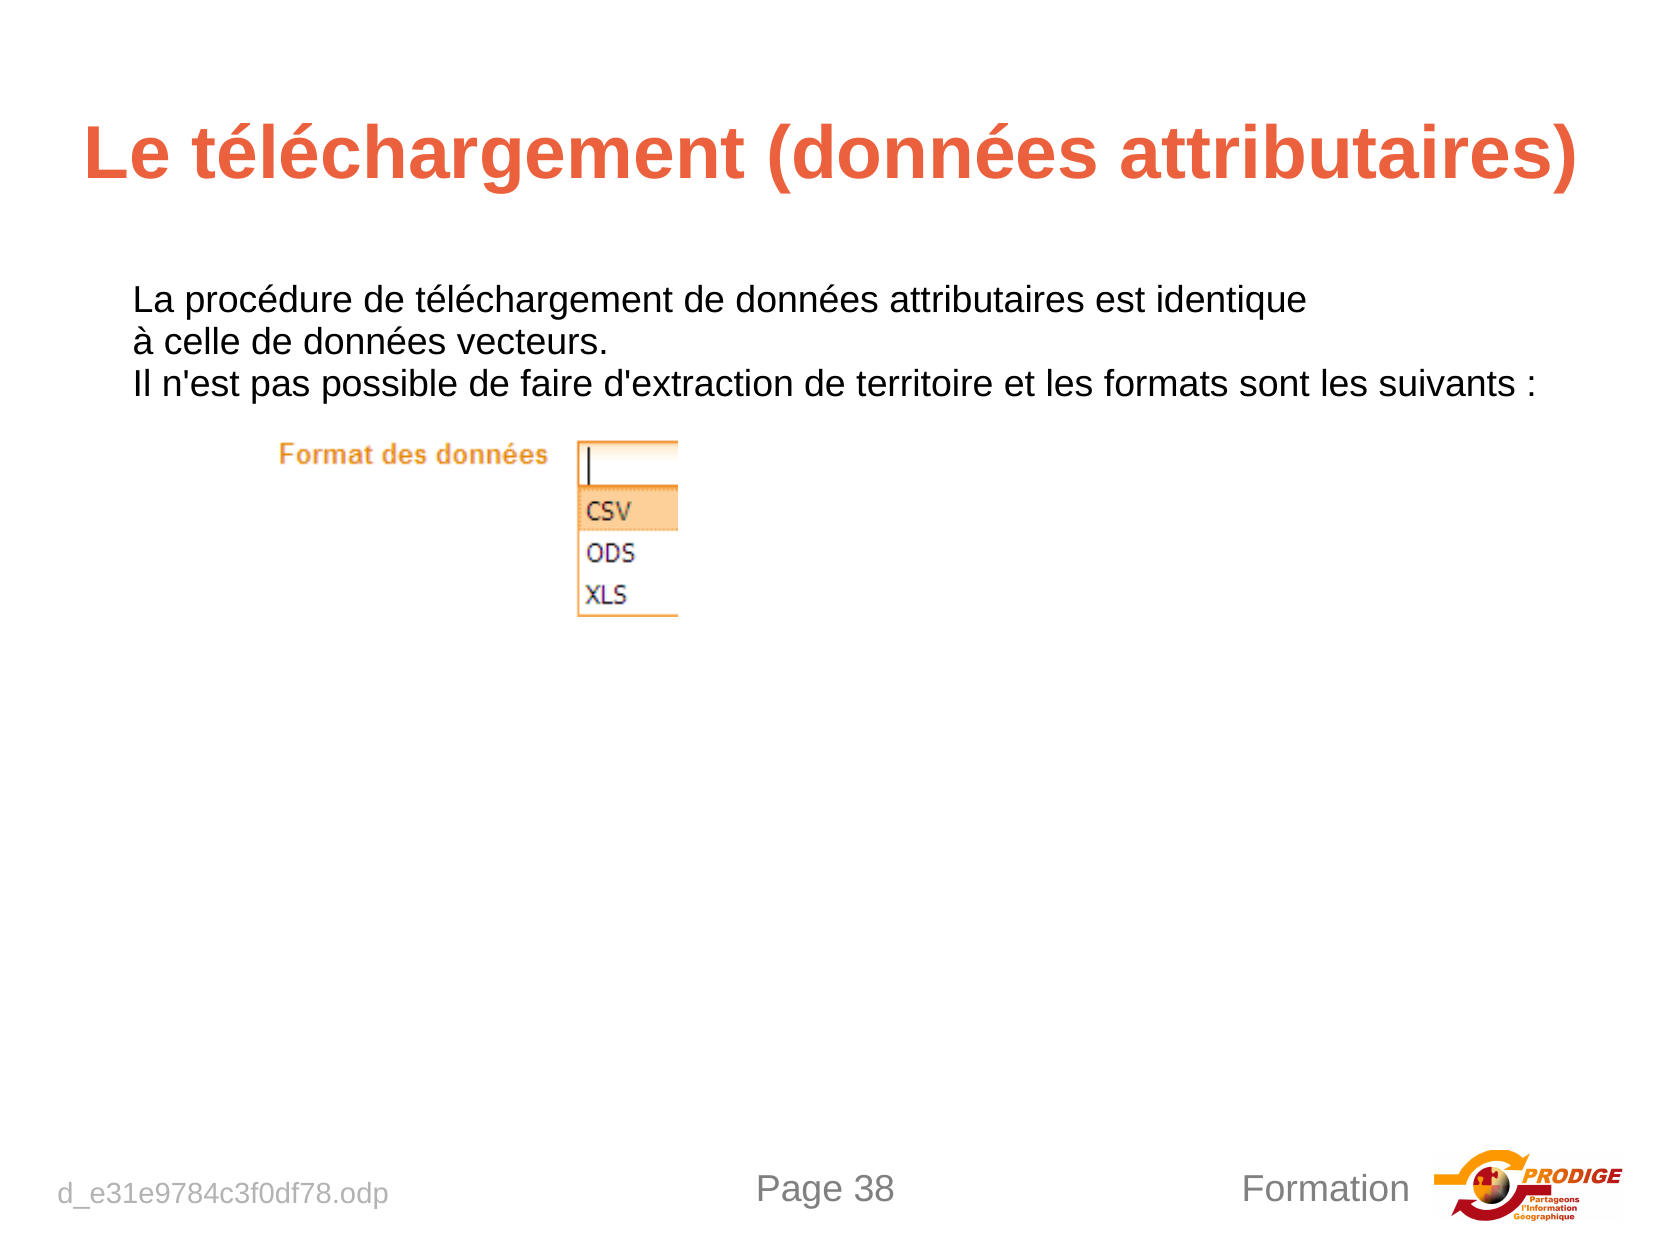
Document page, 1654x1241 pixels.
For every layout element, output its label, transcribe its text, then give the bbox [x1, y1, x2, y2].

text_box La procédure de téléchargement de données attributaires est identique à celle de données vecteurs. Il n'est pas possible de faire d'extraction de territoire et les formats sont les suivants : [117, 271, 1553, 413]
picture [1434, 1150, 1623, 1221]
picture [273, 433, 678, 617]
title Le téléchargement (données attributaires) [59, 56, 1604, 250]
